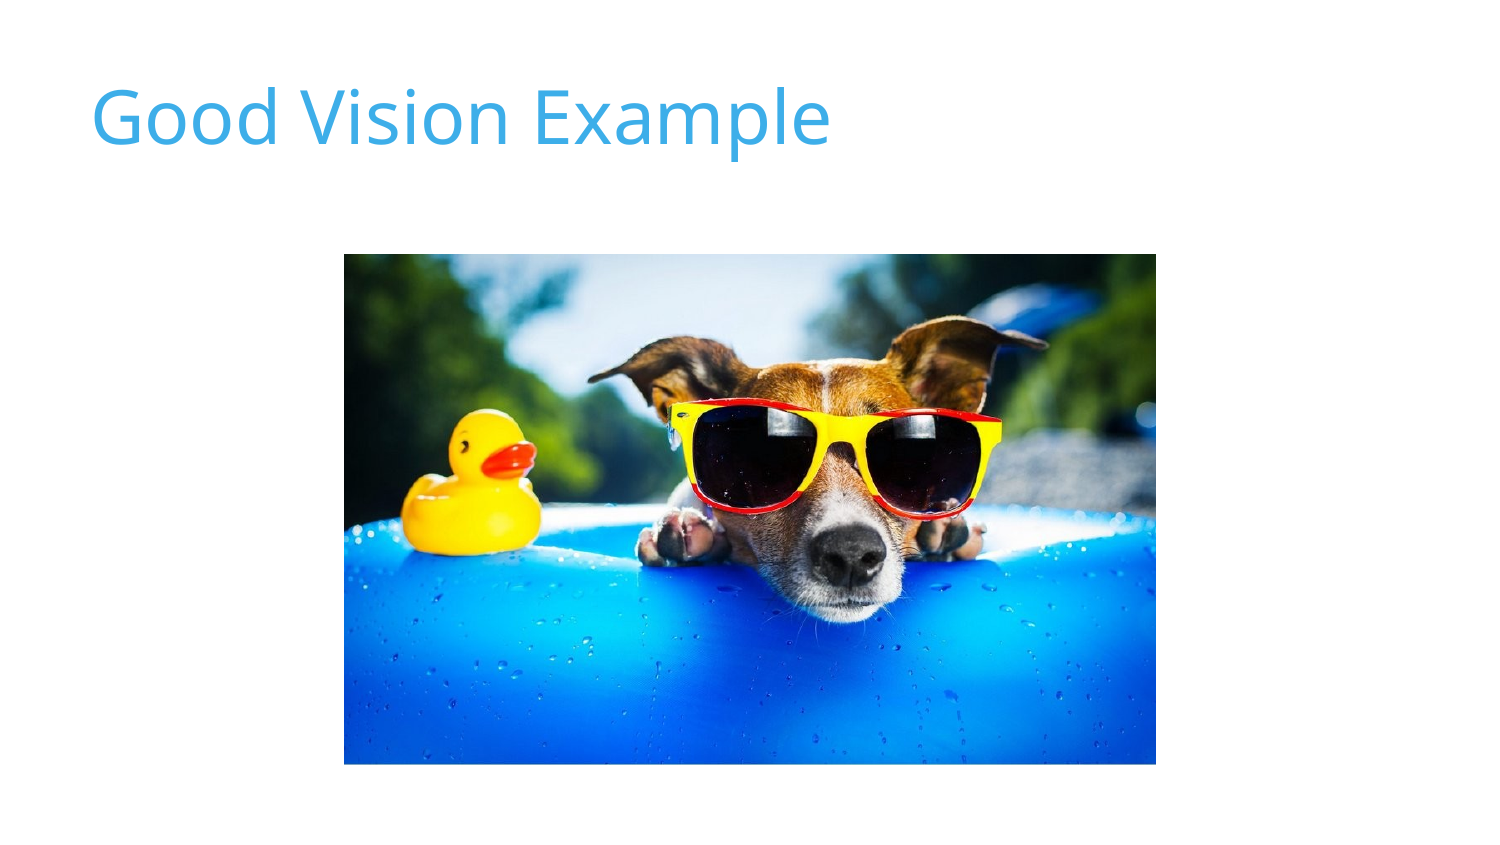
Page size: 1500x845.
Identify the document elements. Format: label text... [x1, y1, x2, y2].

title Good Vision Example [75, 33, 1425, 175]
picture [344, 254, 1156, 766]
picture [983, 584, 992, 590]
picture [1007, 608, 1015, 613]
